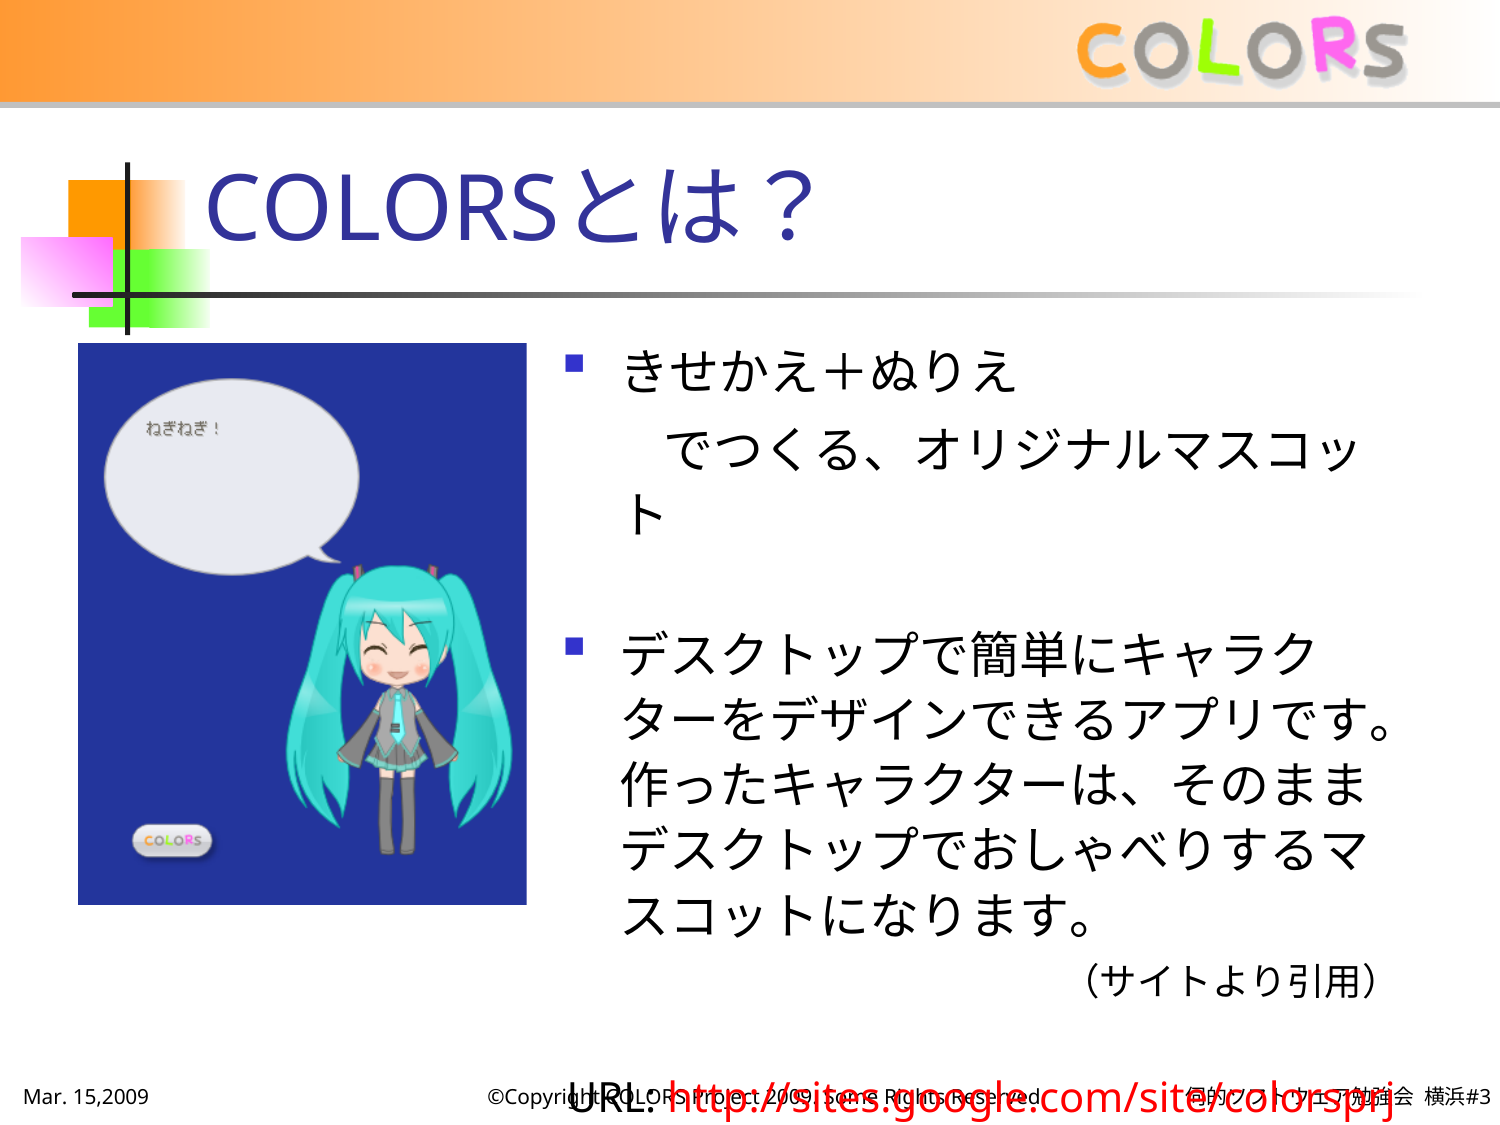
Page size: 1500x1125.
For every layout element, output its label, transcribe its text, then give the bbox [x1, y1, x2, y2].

picture [78, 343, 527, 905]
list きせかえ＋ぬりえ でつくる、オリジナルマスコット デスクトップで簡単にキャラクターをデザインできるアプリです。作ったキャラクターは、そのままデスクトップでおしゃべりするマスコットになります。 （サイトより引用） URL: http://sites.google.com/site/colorsprj/ [548, 331, 1415, 1007]
title COLORSとは？ [188, 35, 1468, 276]
